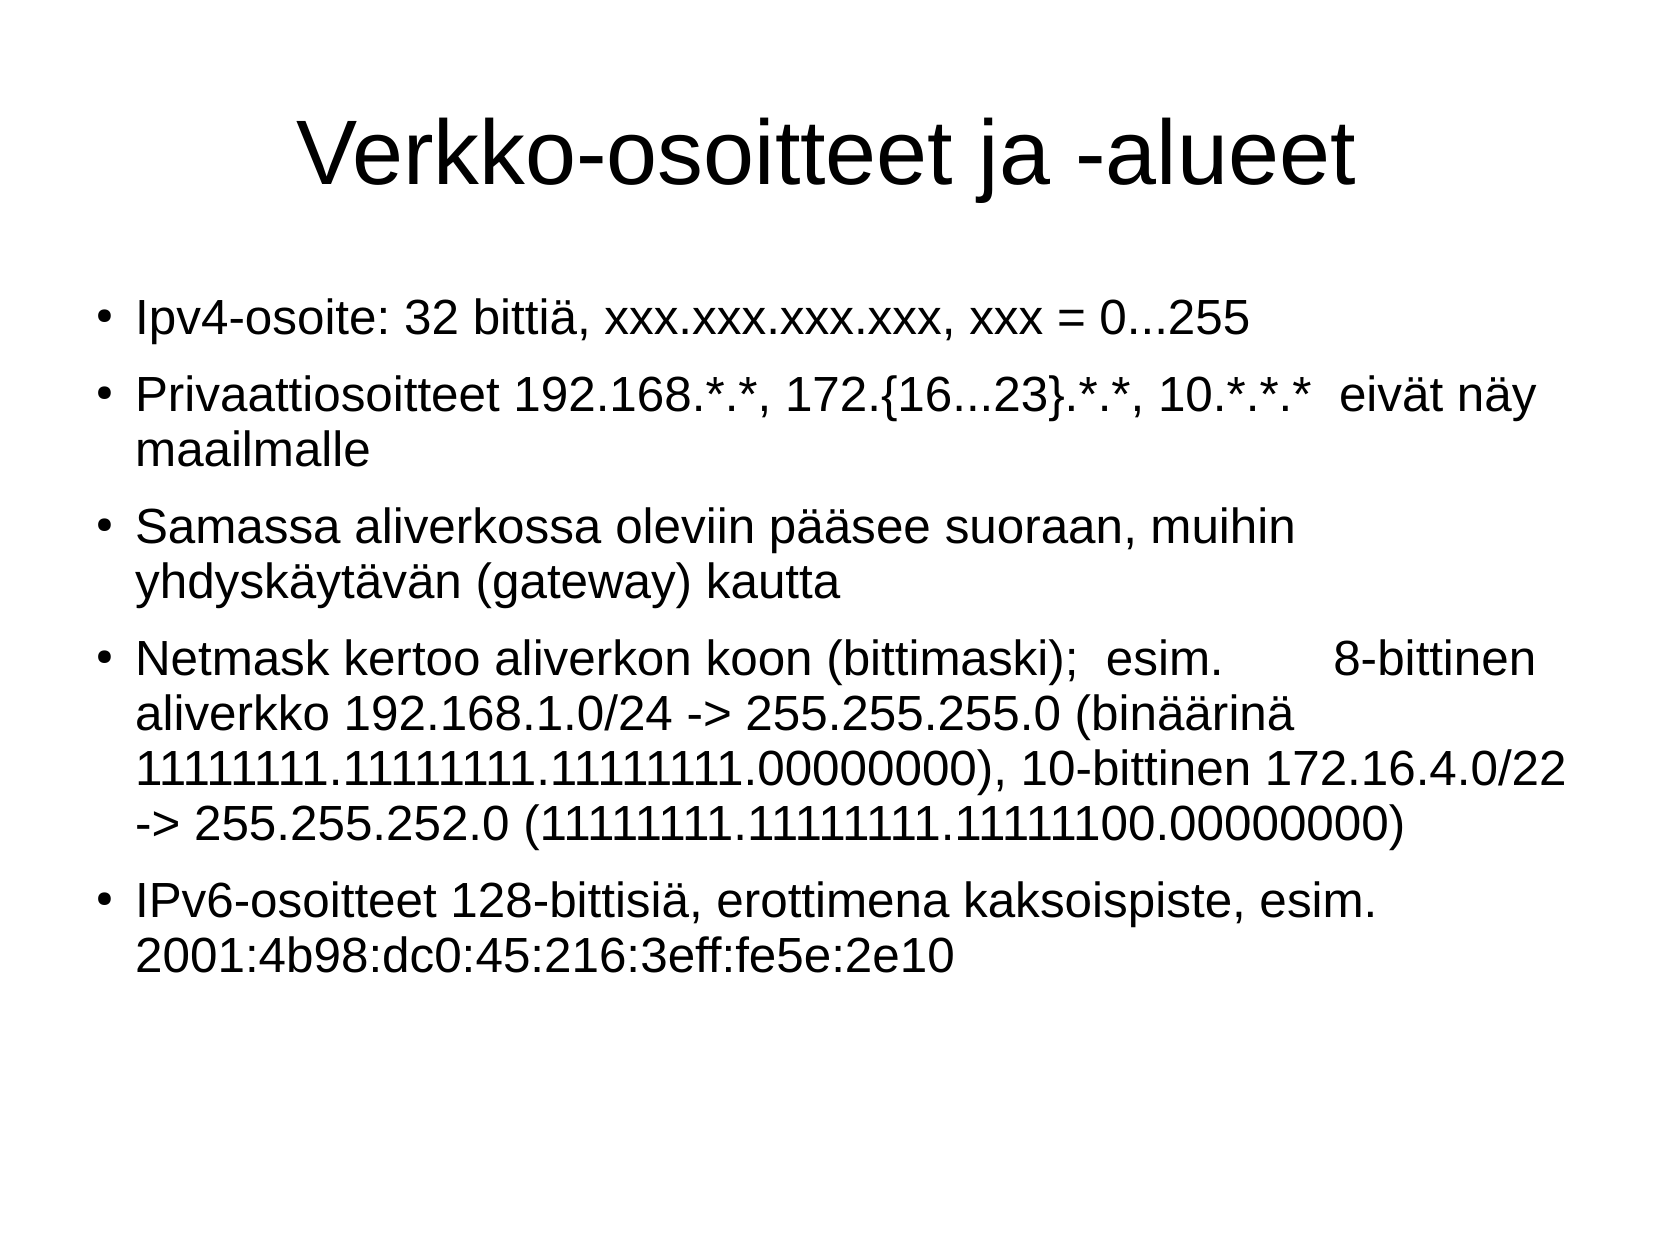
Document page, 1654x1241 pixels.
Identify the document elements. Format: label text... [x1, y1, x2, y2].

list Ipv4-osoite: 32 bittiä, xxx.xxx.xxx.xxx, xxx = 0...255 Privaattiosoitteet 192.168.*.*, 172.{16...23}.*.*, 10.*.*.* eivät näy maailmalle Samassa aliverkossa oleviin pääsee suoraan, muihin yhdyskäytävän (gateway) kautta Netmask kertoo aliverkon koon (bittimaski); esim. 8-bittinen aliverkko 192.168.1.0/24 -> 255.255.255.0 (binäärinä 11111111.11111111.11111111.00000000), 10-bittinen 172.16.4.0/22 -> 255.255.252.0 (11111111.11111111.11111100.00000000) IPv6-osoitteet 128-bittisiä, erottimena kaksoispiste, esim. 2001:4b98:dc0:45:216:3eff:fe5e:2e10 [82, 290, 1571, 1010]
title Verkko-osoitteet ja -alueet [82, 49, 1571, 257]
